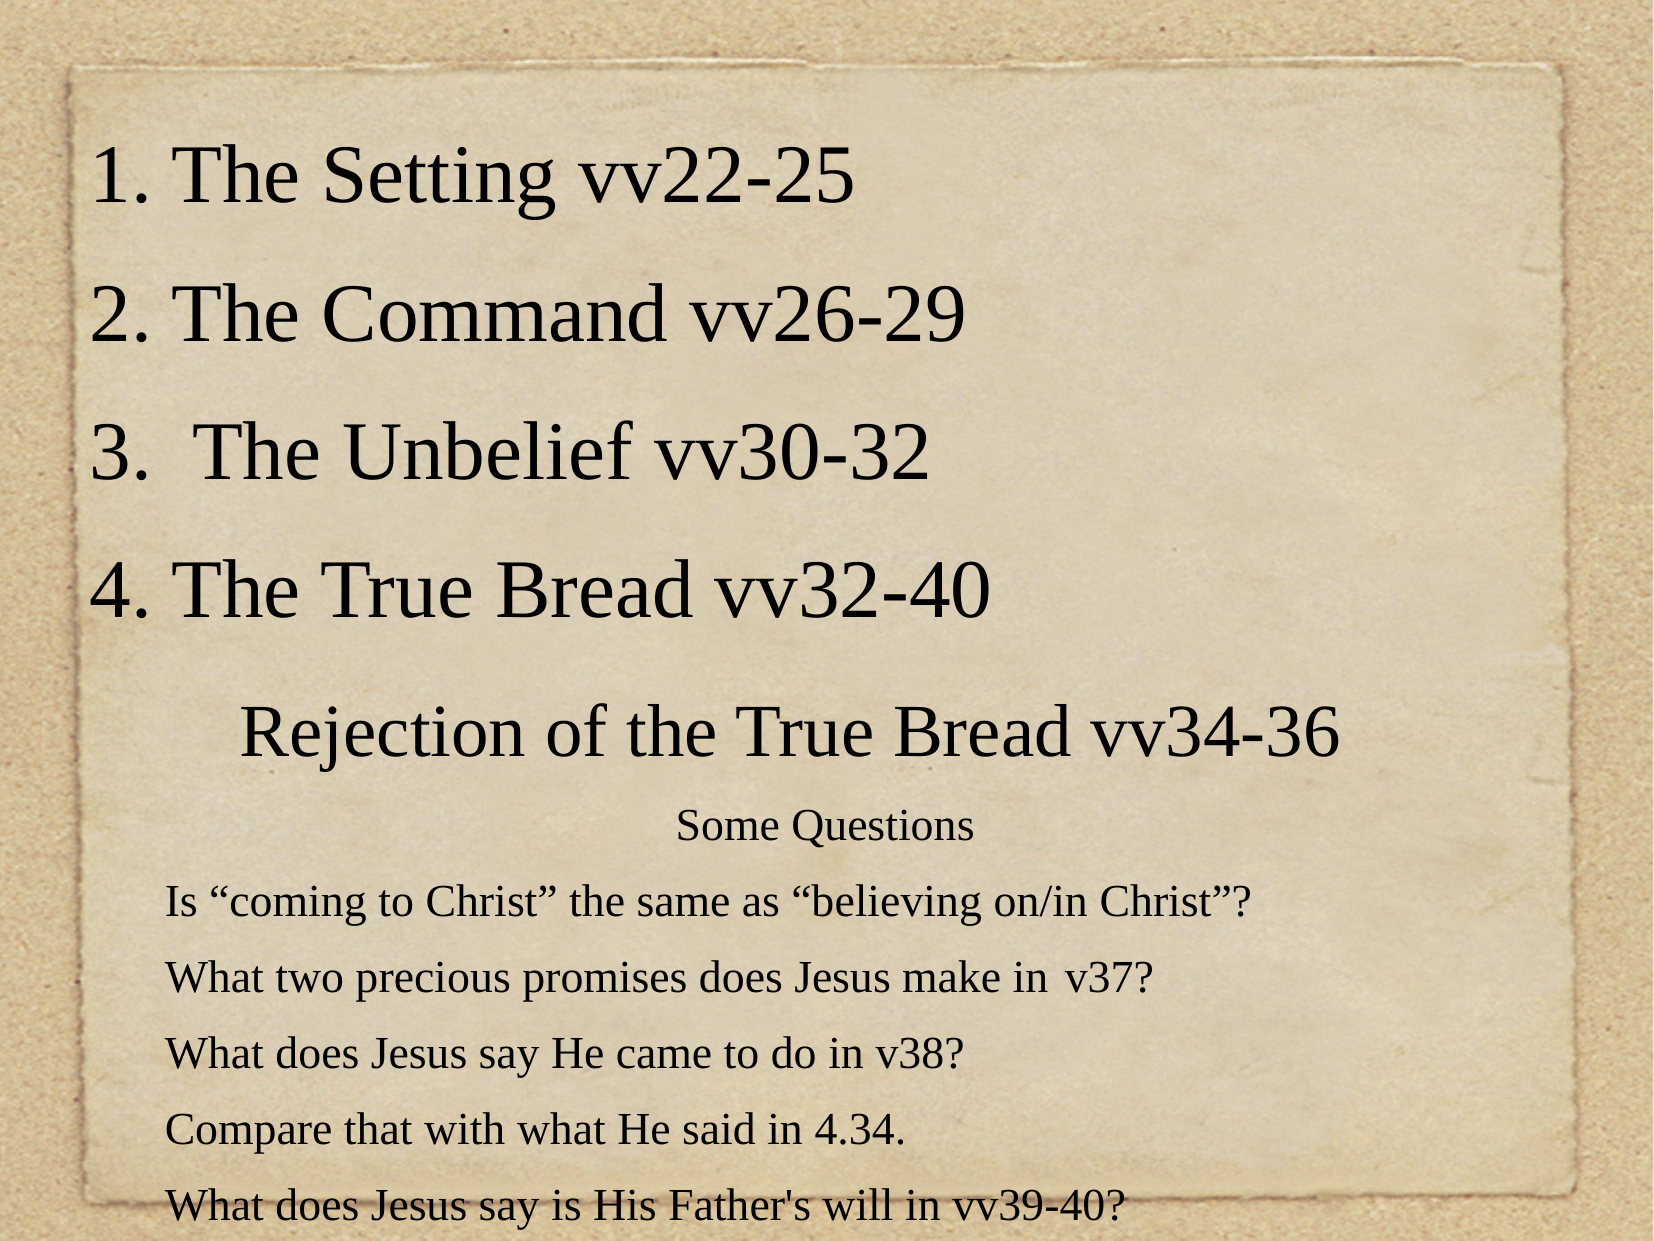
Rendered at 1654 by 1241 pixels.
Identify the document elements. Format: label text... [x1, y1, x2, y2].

picture [0, 0, 1654, 1241]
text_box 1. The Setting vv22-25 2. The Command vv26-29 3. The Unbelief vv30-32 4. The True Bread vv32-40 Rejection of the True Bread vv34-36 Some Questions Is “coming to Christ” the same as “believing on/in Christ”? What two precious promises does Jesus make in v37? What does Jesus say He came to do in v38? Compare that with what He said in 4.34. What does Jesus say is His Father's will in vv39-40? [75, 75, 1576, 1201]
